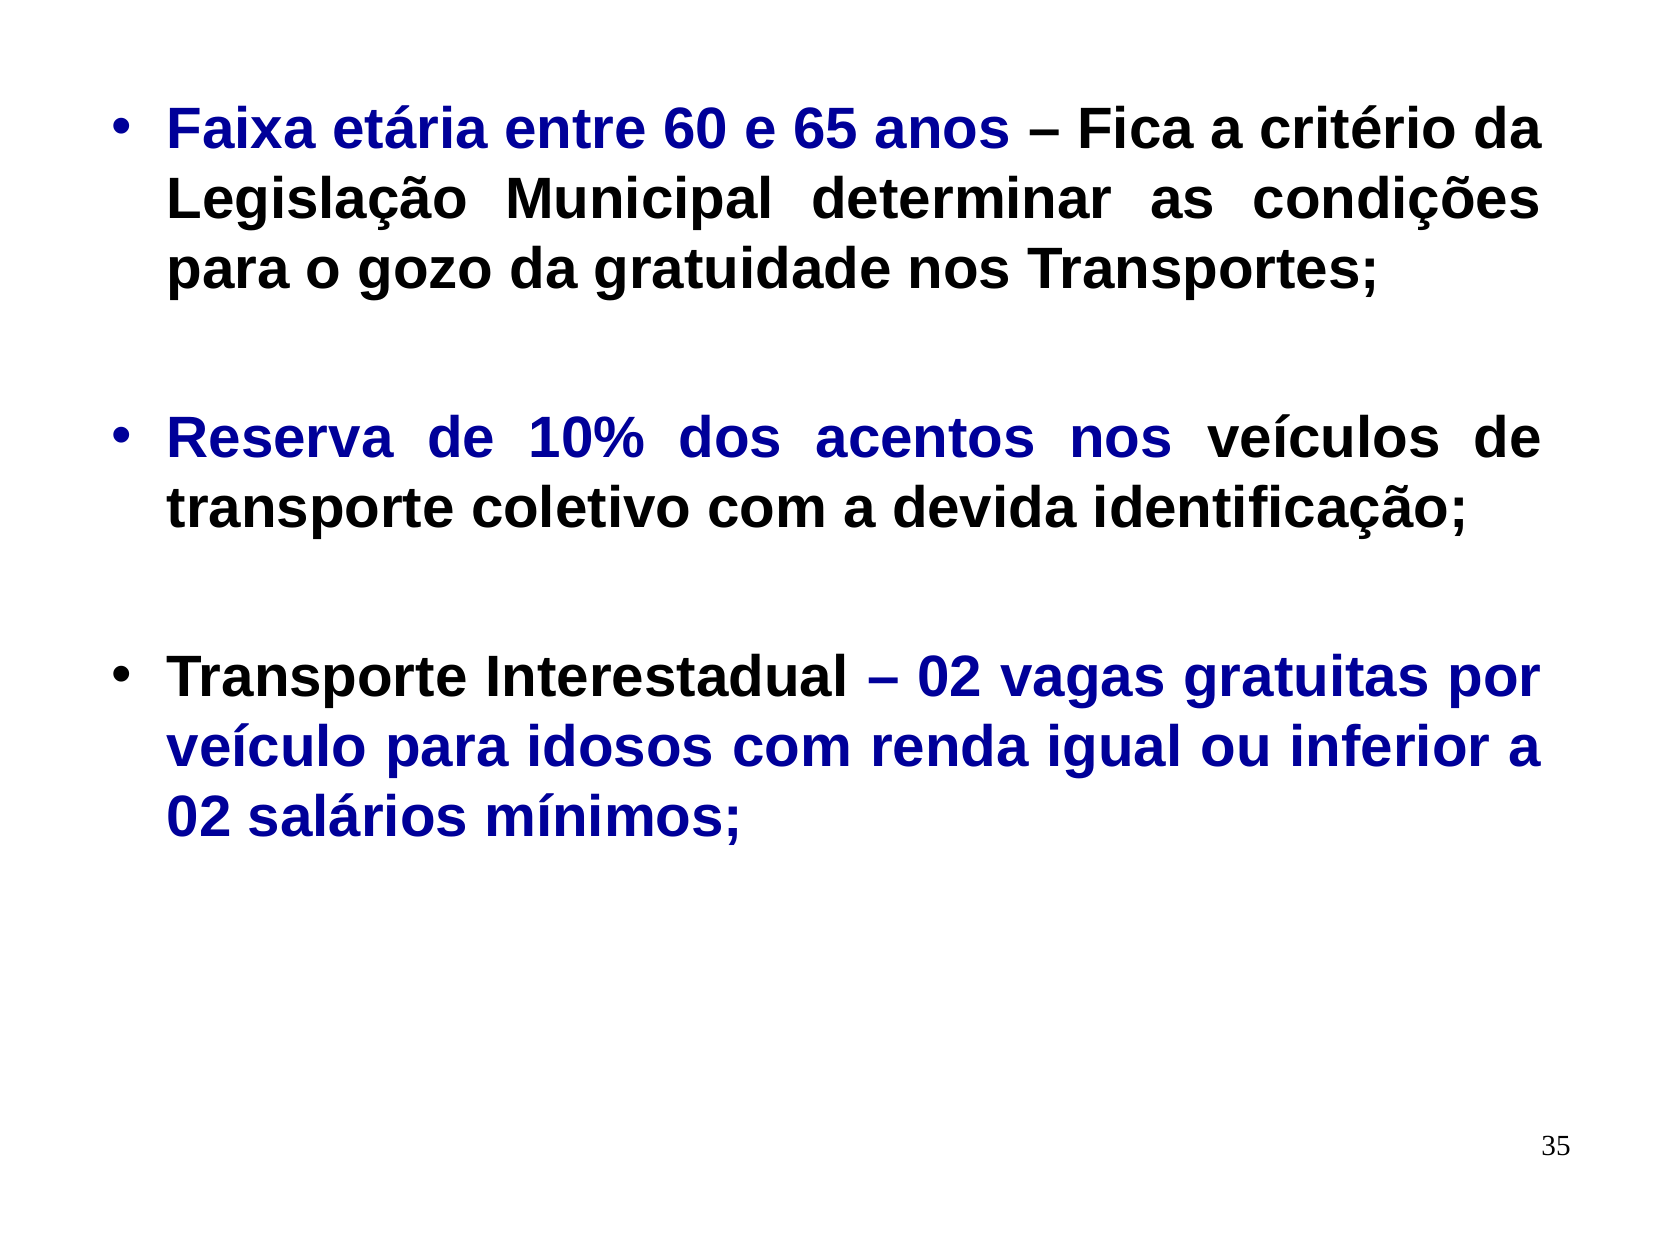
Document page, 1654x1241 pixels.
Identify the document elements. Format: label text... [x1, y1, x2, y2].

text_box Faixa etária entre 60 e 65 anos – Fica a critério da Legislação Municipal determinar as condições para o gozo da gratuidade nos Transportes; Reserva de 10% dos acentos nos veículos de transporte coletivo com a devida identificação; Transporte Interestadual – 02 vagas gratuitas por veículo para idosos com renda igual ou inferior a 02 salários mínimos; [96, 82, 1558, 1172]
